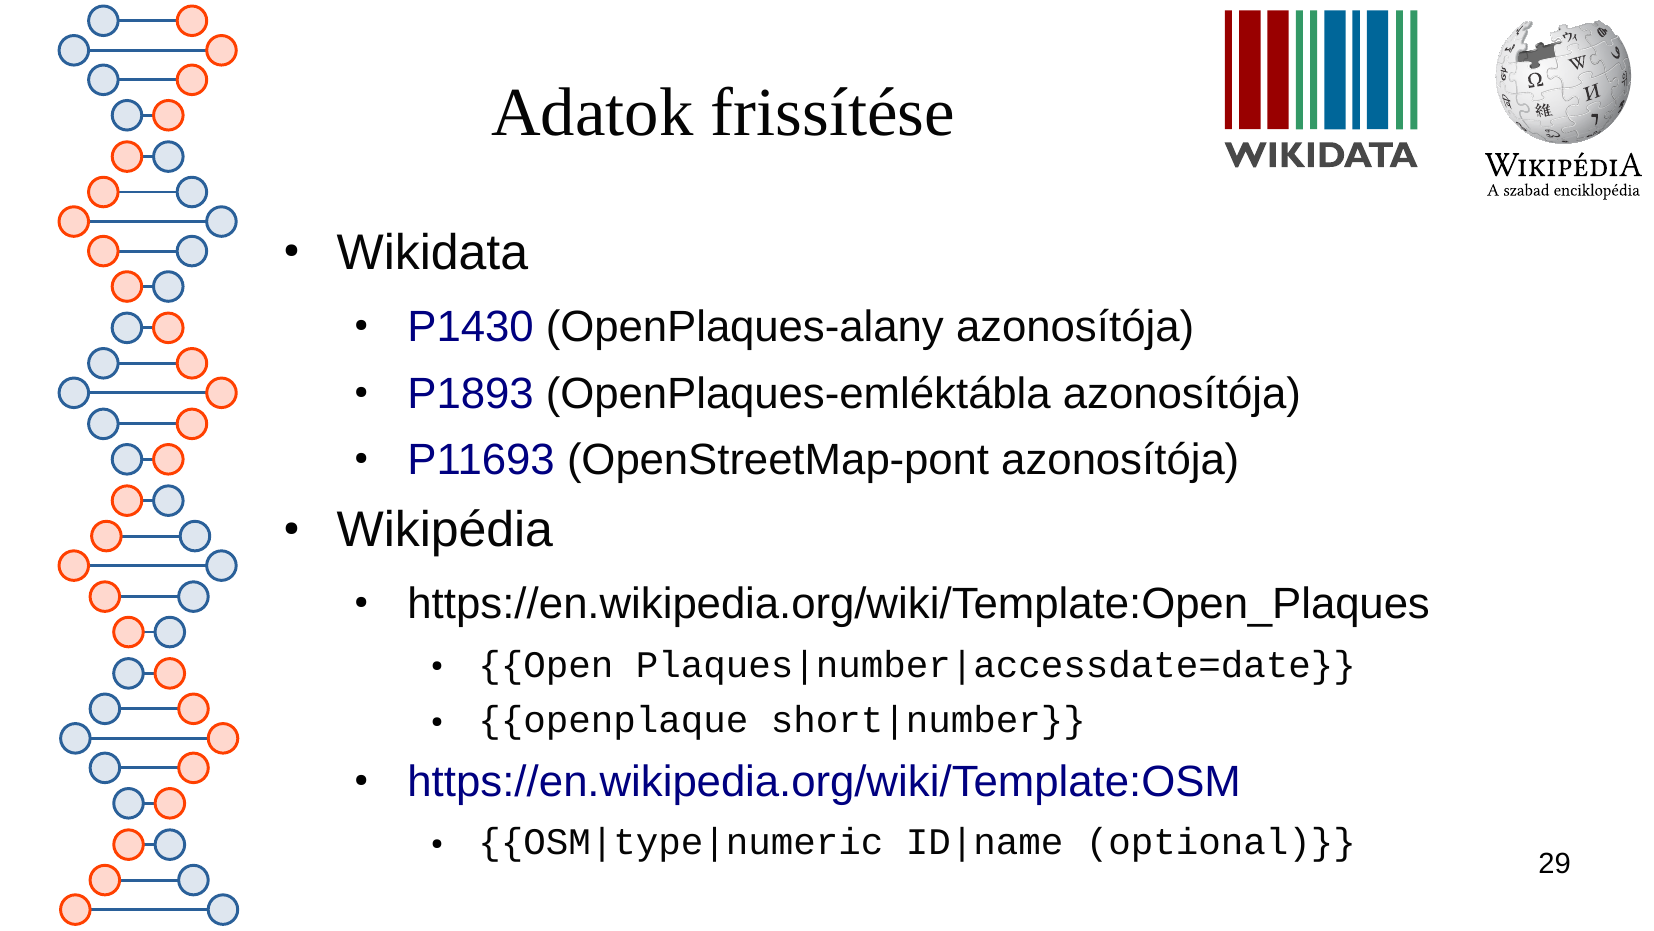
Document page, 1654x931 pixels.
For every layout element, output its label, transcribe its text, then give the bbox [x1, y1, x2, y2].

picture [1473, 0, 1654, 207]
picture [1196, 0, 1447, 178]
list Wikidata P1430 (OpenPlaques-alany azonosítója) P1893 (OpenPlaques-emléktábla azonosítója) P11693 (OpenStreetMap-pont azonosítója) Wikipédia https://en.wikipedia.org/wiki/Template:Open_Plaques {{Open Plaques|number|accessdate=date}} {{openplaque short|number}} https://en.wikipedia.org/wiki/Template:OSM {{OSM|type|numeric ID|name (optional)}} [265, 224, 1595, 886]
title Adatok frissítése [265, 35, 1182, 189]
